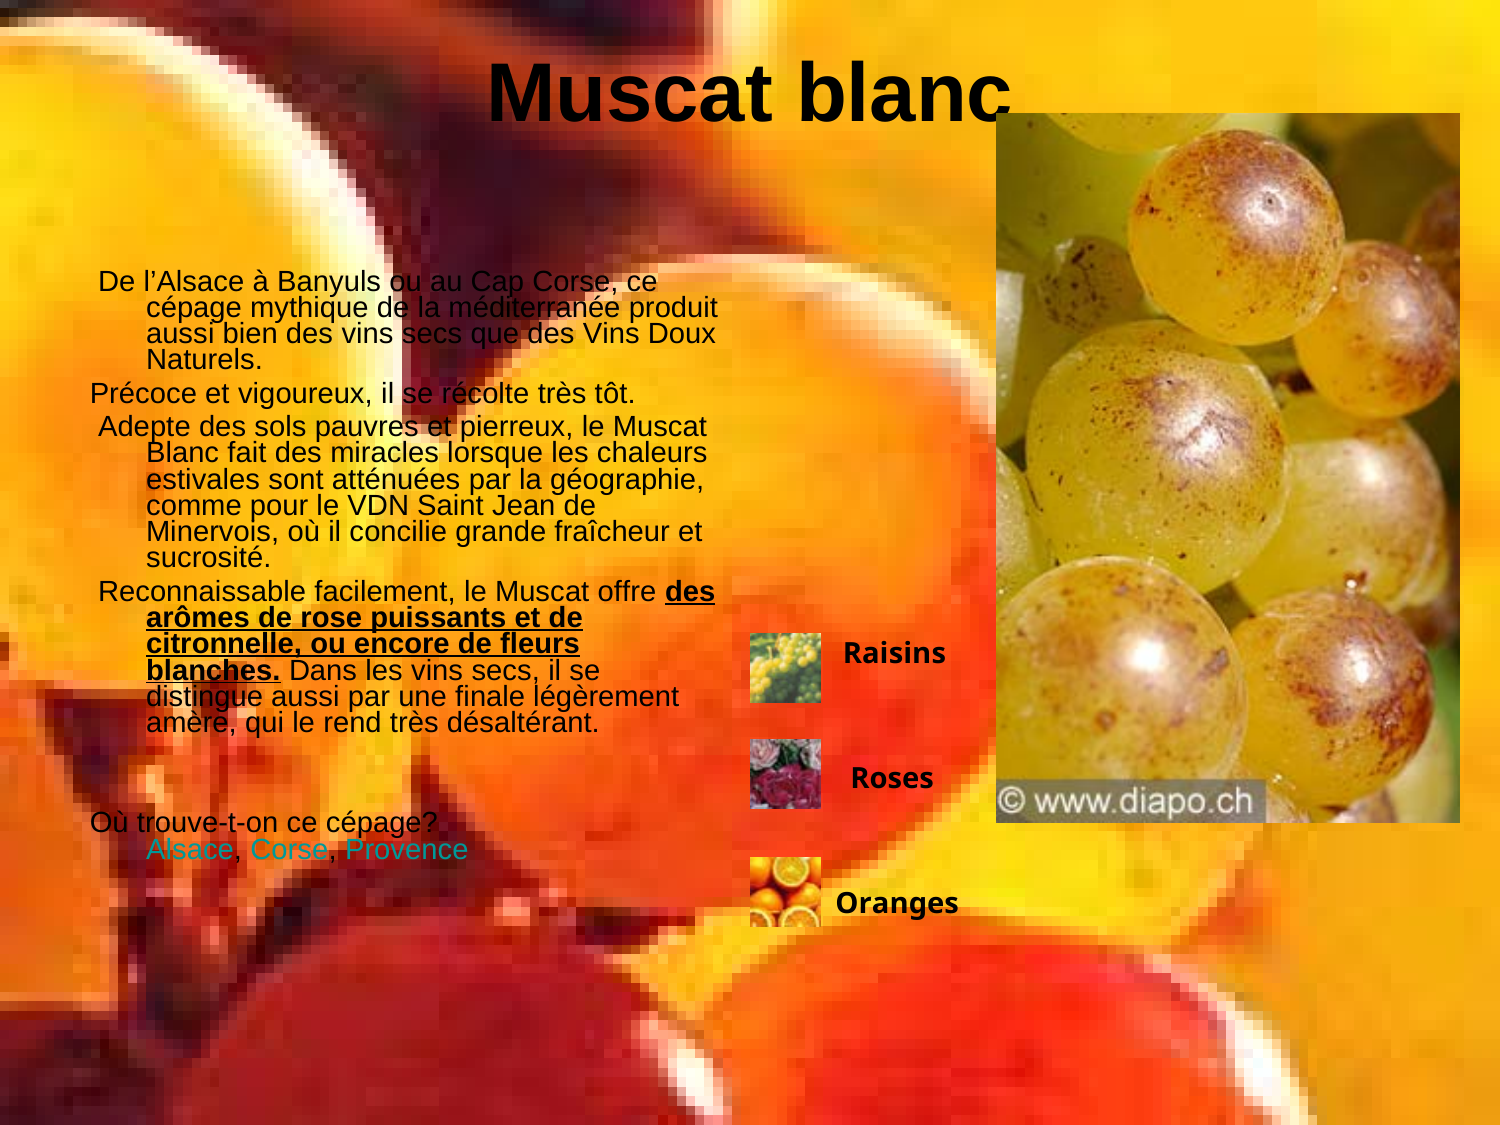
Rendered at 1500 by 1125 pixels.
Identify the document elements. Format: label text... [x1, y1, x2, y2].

text_box Oranges [738, 860, 1015, 985]
picture [0, 0, 1500, 1125]
text_box Roses [738, 735, 1015, 860]
title Muscat blanc [75, 23, 1426, 254]
list De l’Alsace à Banyuls ou au Cap Corse, ce cépage mythique de la méditerranée produit aussi bien des vins secs que des Vins Doux Naturels. Précoce et vigoureux, il se récolte très tôt. Adepte des sols pauvres et pierreux, le Muscat Blanc fait des miracles lorsque les chaleurs estivales sont atténuées par la géographie, comme pour le VDN Saint Jean de Minervois, où il concilie grande fraîcheur et sucrosité. Reconnaissable facilement, le Muscat offre des arômes de rose puissants et de citronnelle, ou encore de fleurs blanches. Dans les vins secs, il se distingue aussi par une finale légèrement amère, qui le rend très désaltérant. Où trouve-t-on ce cépage? Alsace, Corse, Provence [75, 262, 738, 1006]
text_box Raisins [738, 609, 1015, 735]
text_box [996, 113, 1460, 823]
